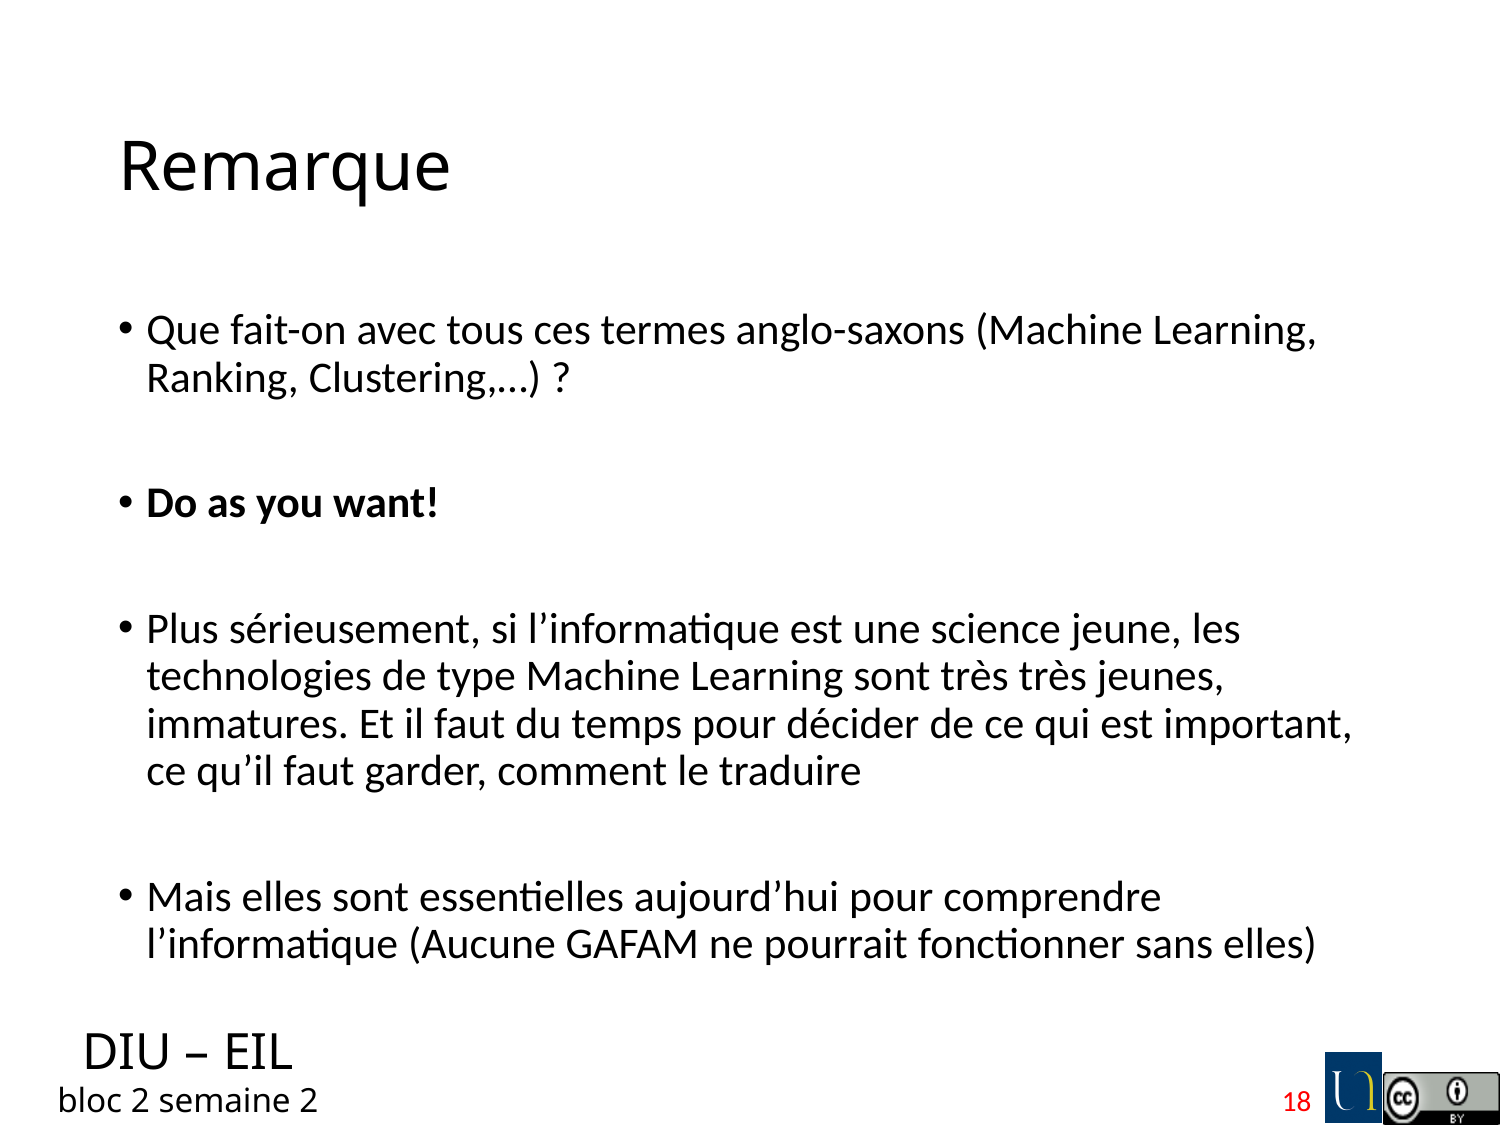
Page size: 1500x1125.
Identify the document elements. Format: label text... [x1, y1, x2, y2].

slide_number <numéro> [1240, 1070, 1327, 1125]
picture [1383, 1072, 1500, 1125]
picture [1325, 1052, 1382, 1123]
title Remarque [103, 59, 1397, 278]
list Que fait-on avec tous ces termes anglo-saxons (Machine Learning, Ranking, Clustering,…) ? Do as you want! Plus sérieusement, si l’informatique est une science jeune, les technologies de type Machine Learning sont très très jeunes, immatures. Et il faut du temps pour décider de ce qui est important, ce qu’il faut garder, comment le traduire Mais elles sont essentielles aujourd’hui pour comprendre l’informatique (Aucune GAFAM ne pourrait fonctionner sans elles) [103, 299, 1397, 1014]
